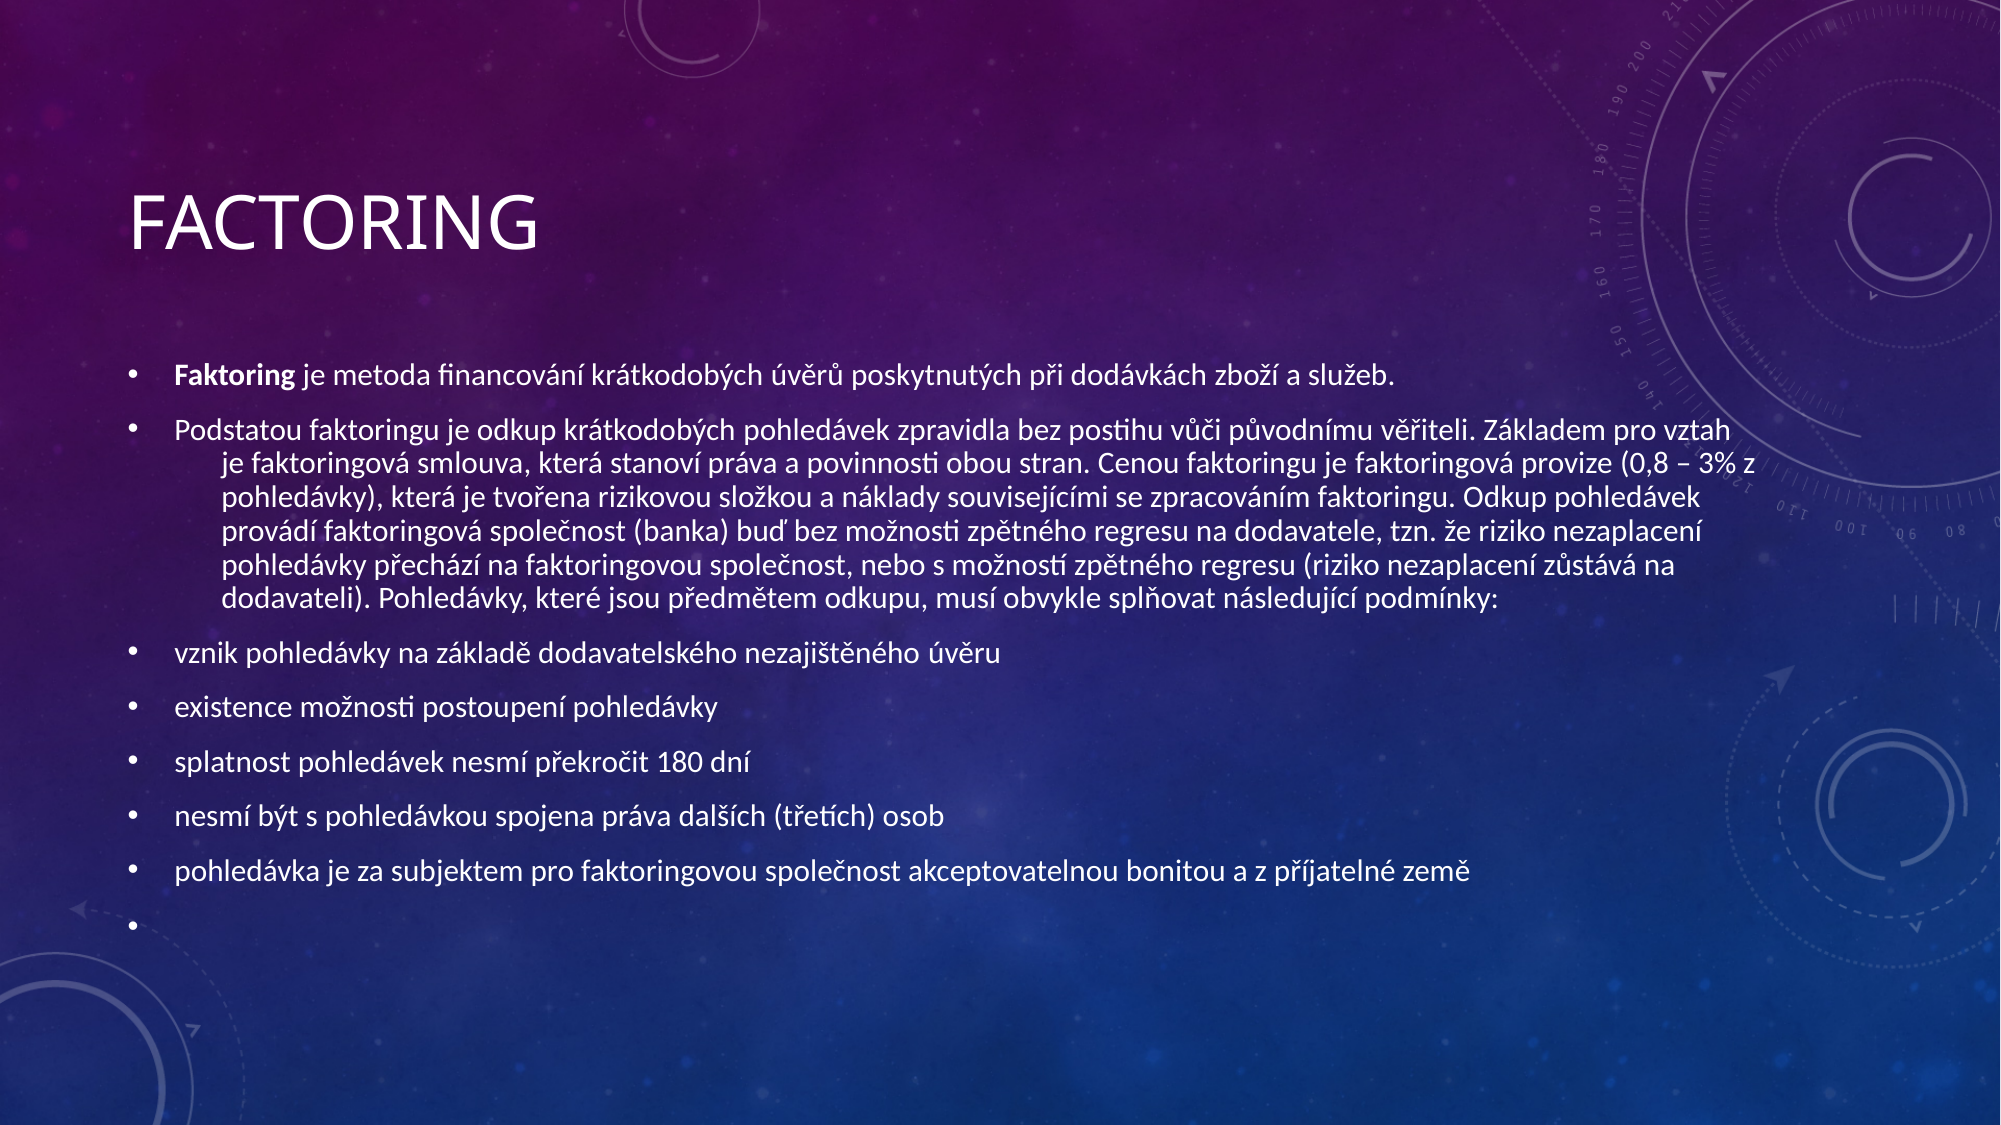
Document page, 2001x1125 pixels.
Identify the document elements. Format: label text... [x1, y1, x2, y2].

list Faktoring je metoda financování krátkodobých úvěrů poskytnutých při dodávkách zboží a služeb. Podstatou faktoringu je odkup krátkodobých pohledávek zpravidla bez postihu vůči původnímu věřiteli. Základem pro vztah je faktoringová smlouva, která stanoví práva a povinnosti obou stran. Cenou faktoringu je faktoringová provize (0,8 – 3% z pohledávky), která je tvořena rizikovou složkou a náklady souvisejícími se zpracováním faktoringu. Odkup pohledávek provádí faktoringová společnost (banka) buď bez možnosti zpětného regresu na dodavatele, tzn. že riziko nezaplacení pohledávky přechází na faktoringovou společnost, nebo s možností zpětného regresu (riziko nezaplacení zůstává na dodavateli). Pohledávky, které jsou předmětem odkupu, musí obvykle splňovat následující podmínky: vznik pohledávky na základě dodavatelského nezajištěného úvěru existence možnosti postoupení pohledávky splatnost pohledávek nesmí překročit 180 dní nesmí být s pohledávkou spojena práva dalších (třetích) osob pohledávka je za subjektem pro faktoringovou společnost akceptovatelnou bonitou a z příjatelné země [112, 351, 1775, 950]
title Factoring [112, 99, 1775, 339]
